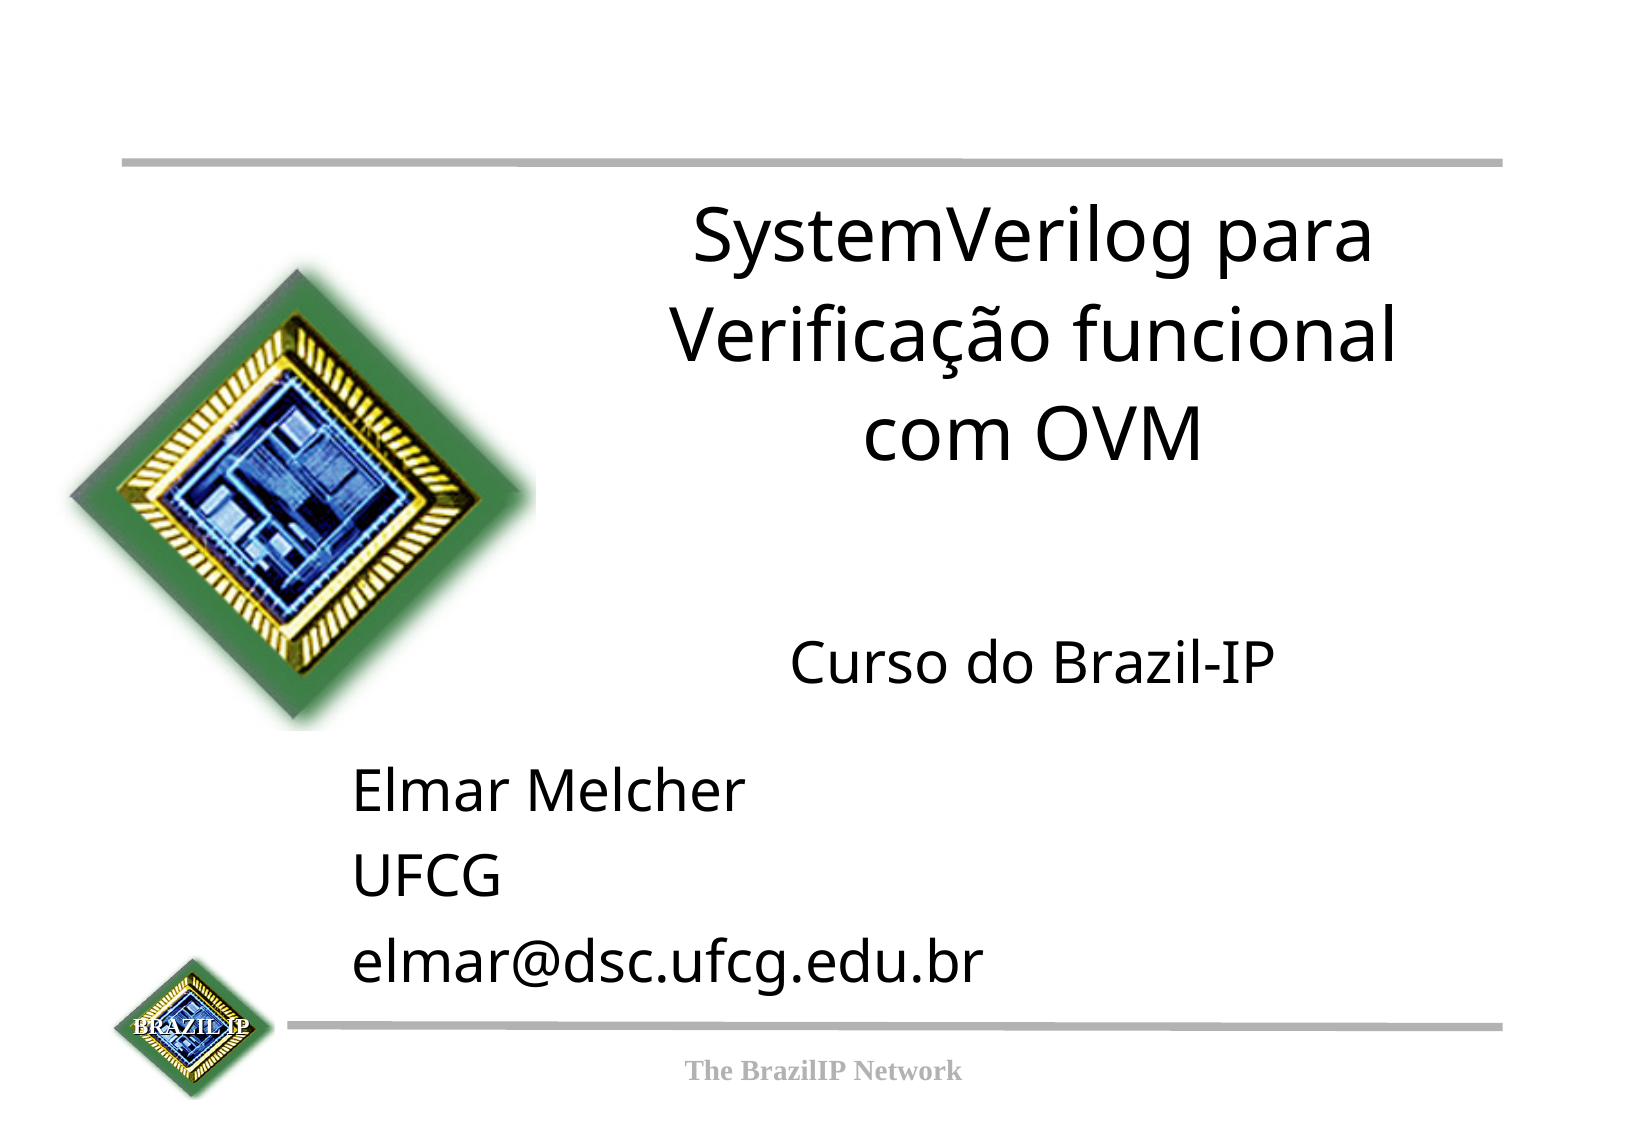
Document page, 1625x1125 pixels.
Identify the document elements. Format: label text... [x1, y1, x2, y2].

subtitle Curso do Brazil-IP [611, 518, 1456, 861]
picture [108, 953, 275, 1100]
title SystemVerilog para Verificação funcional com OVM [600, 192, 1469, 470]
picture [55, 252, 536, 731]
text_box Elmar Melcher UFCG elmar@dsc.ufcg.edu.br [336, 745, 1204, 999]
